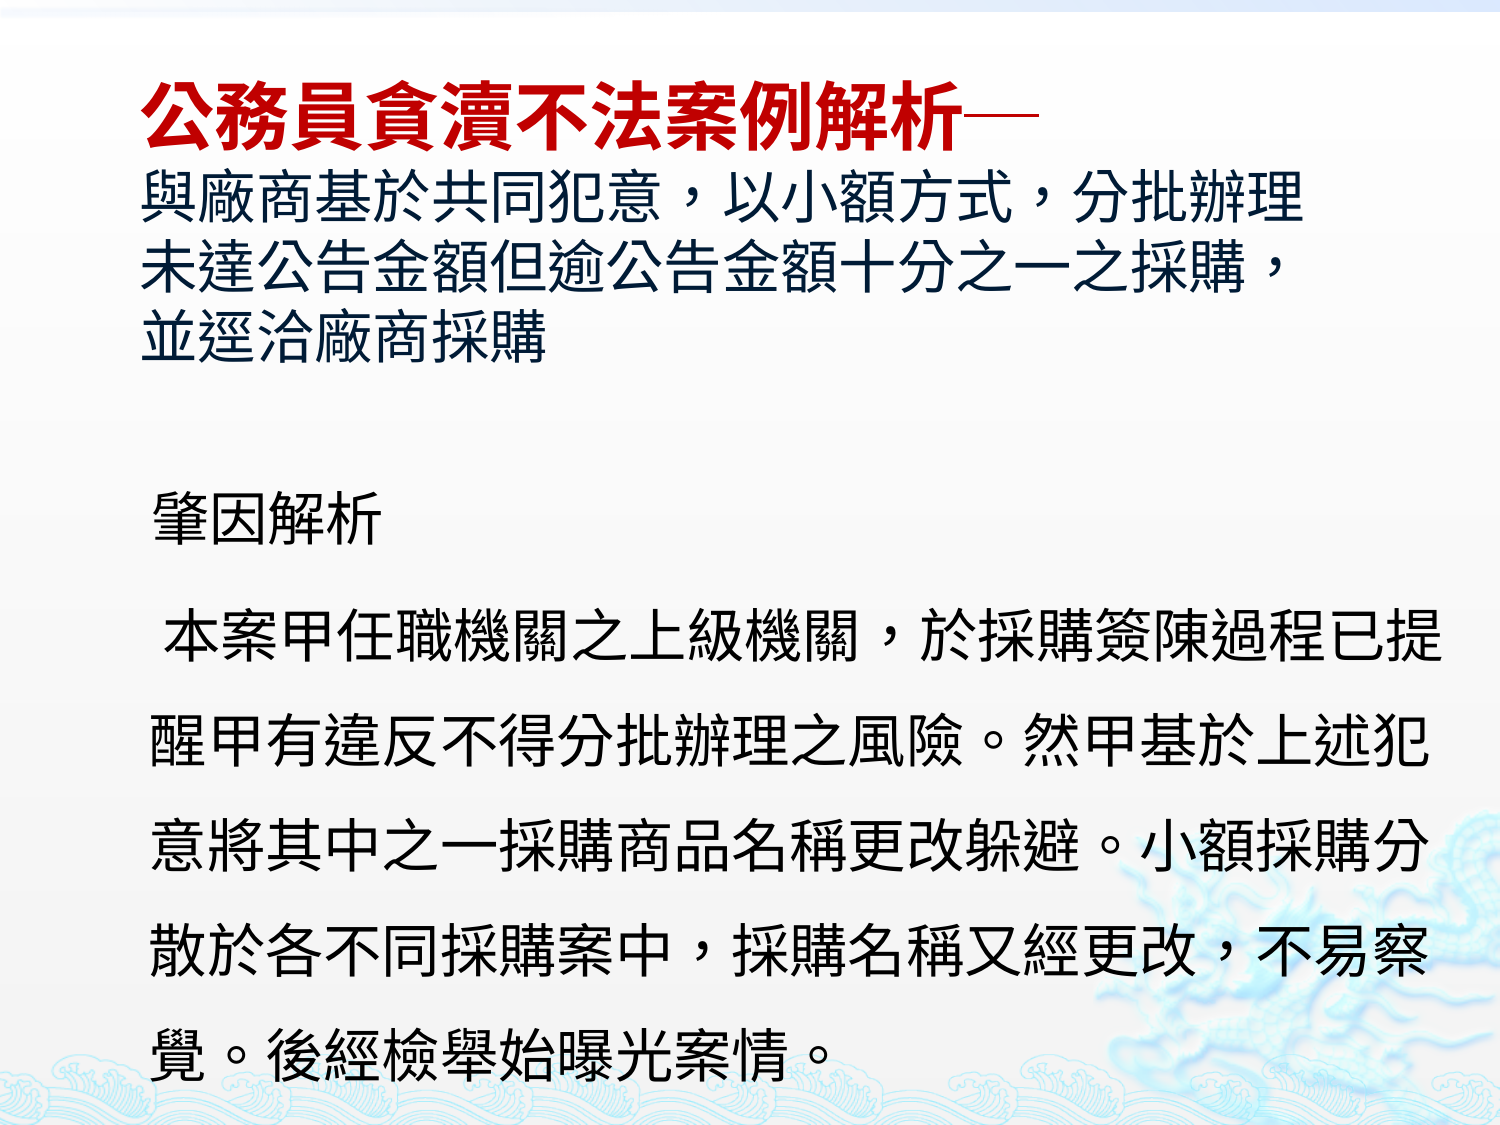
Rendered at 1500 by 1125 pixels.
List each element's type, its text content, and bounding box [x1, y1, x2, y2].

picture [1393, 946, 1409, 950]
picture [564, 1053, 571, 1066]
picture [506, 1053, 515, 1063]
picture [1093, 962, 1099, 970]
title 公務員貪瀆不法案例解析─ 與廠商基於共同犯意，以小額方式，分批辦理未達公告金額但逾公告金額十分之一之採購，並逕洽廠商採購 [125, 174, 1359, 265]
picture [294, 1062, 309, 1070]
picture [1094, 948, 1108, 954]
picture [333, 1053, 341, 1058]
picture [812, 1053, 824, 1061]
picture [230, 1053, 242, 1061]
picture [589, 1053, 599, 1057]
picture [1176, 946, 1184, 957]
list 肇因解析 本案甲任職機關之上級機關，於採購簽陳過程已提醒甲有違反不得分批辦理之風險。然甲基於上述犯意將其中之一採購商品名稱更改躲避。小額採購分散於各不同採購案中，採購名稱又經更改，不易察覺。後經檢舉始曝光案情。 [75, 474, 1500, 946]
picture [423, 1053, 430, 1060]
picture [1096, 958, 1107, 965]
picture [407, 1053, 413, 1060]
picture [0, 946, 1500, 1125]
picture [1113, 948, 1128, 954]
